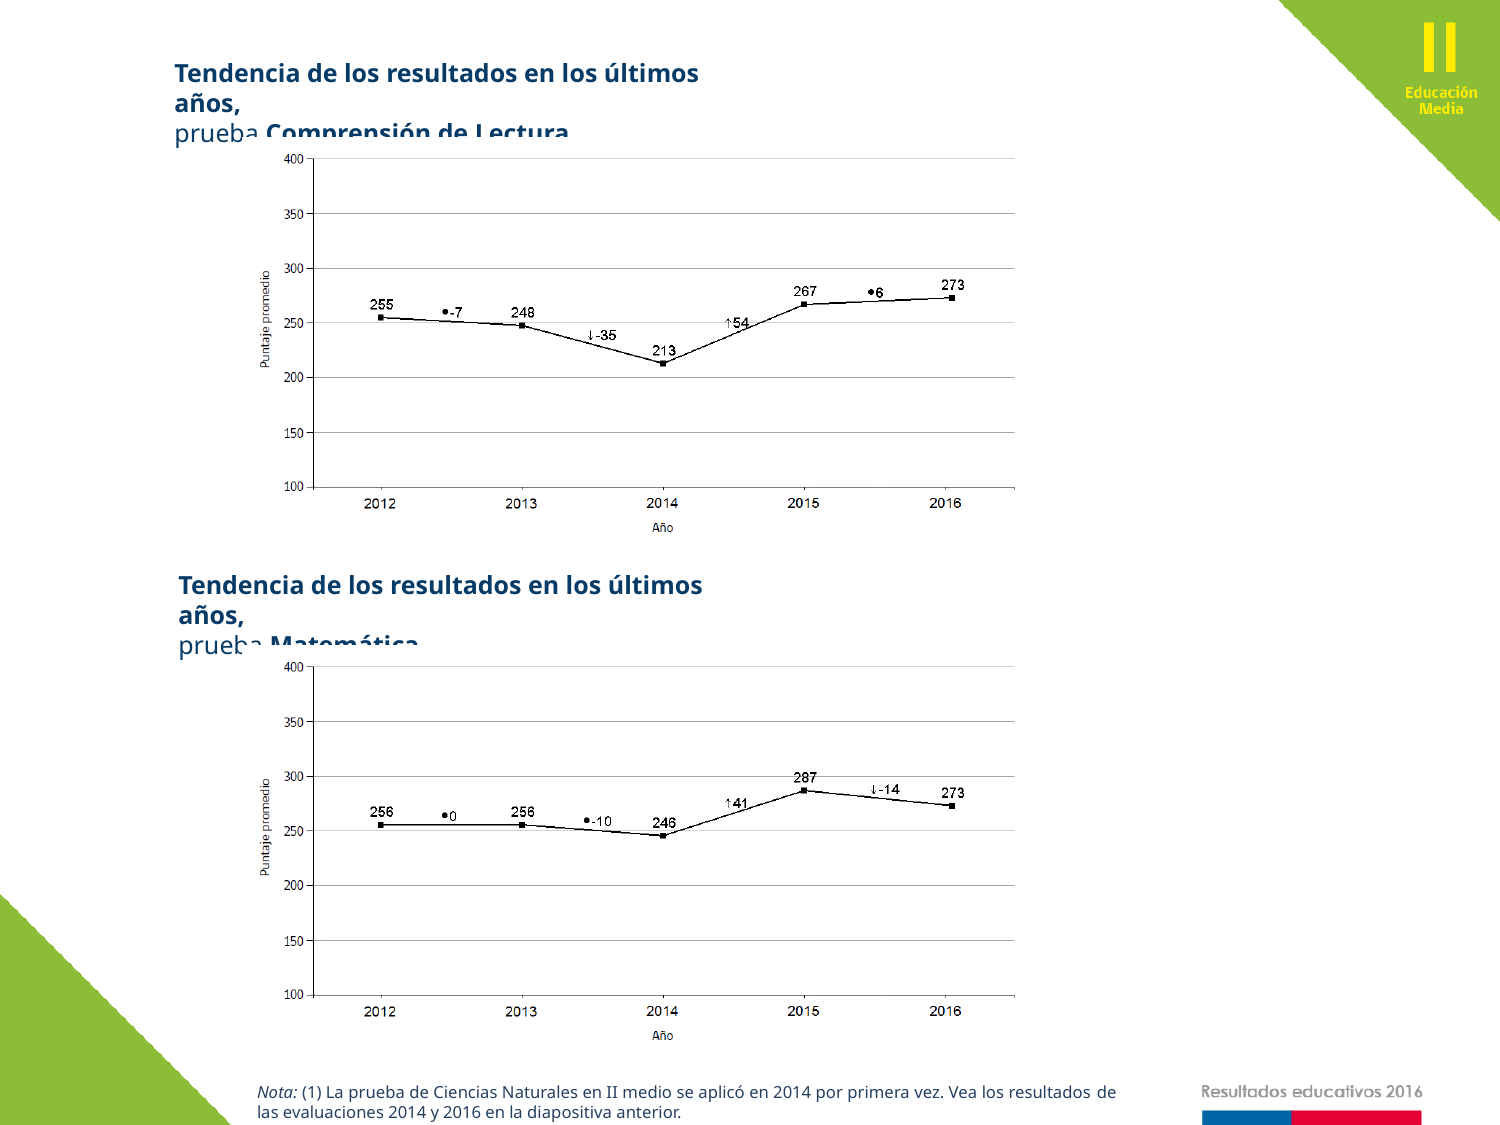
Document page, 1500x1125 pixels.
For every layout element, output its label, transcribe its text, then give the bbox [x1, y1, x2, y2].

text_box Tendencia de los resultados en los últimos años, prueba Comprensión de Lectura [159, 49, 786, 126]
text_box Tendencia de los resultados en los últimos años, prueba Matemática [163, 562, 786, 639]
text_box Nota: (1) La prueba de Ciencias Naturales en II medio se aplicó en 2014 por primera vez. Vea los resultados de las evaluaciones 2014 y 2016 en la diapositiva anterior. [242, 1074, 1131, 1125]
picture [0, 0, 1500, 1125]
